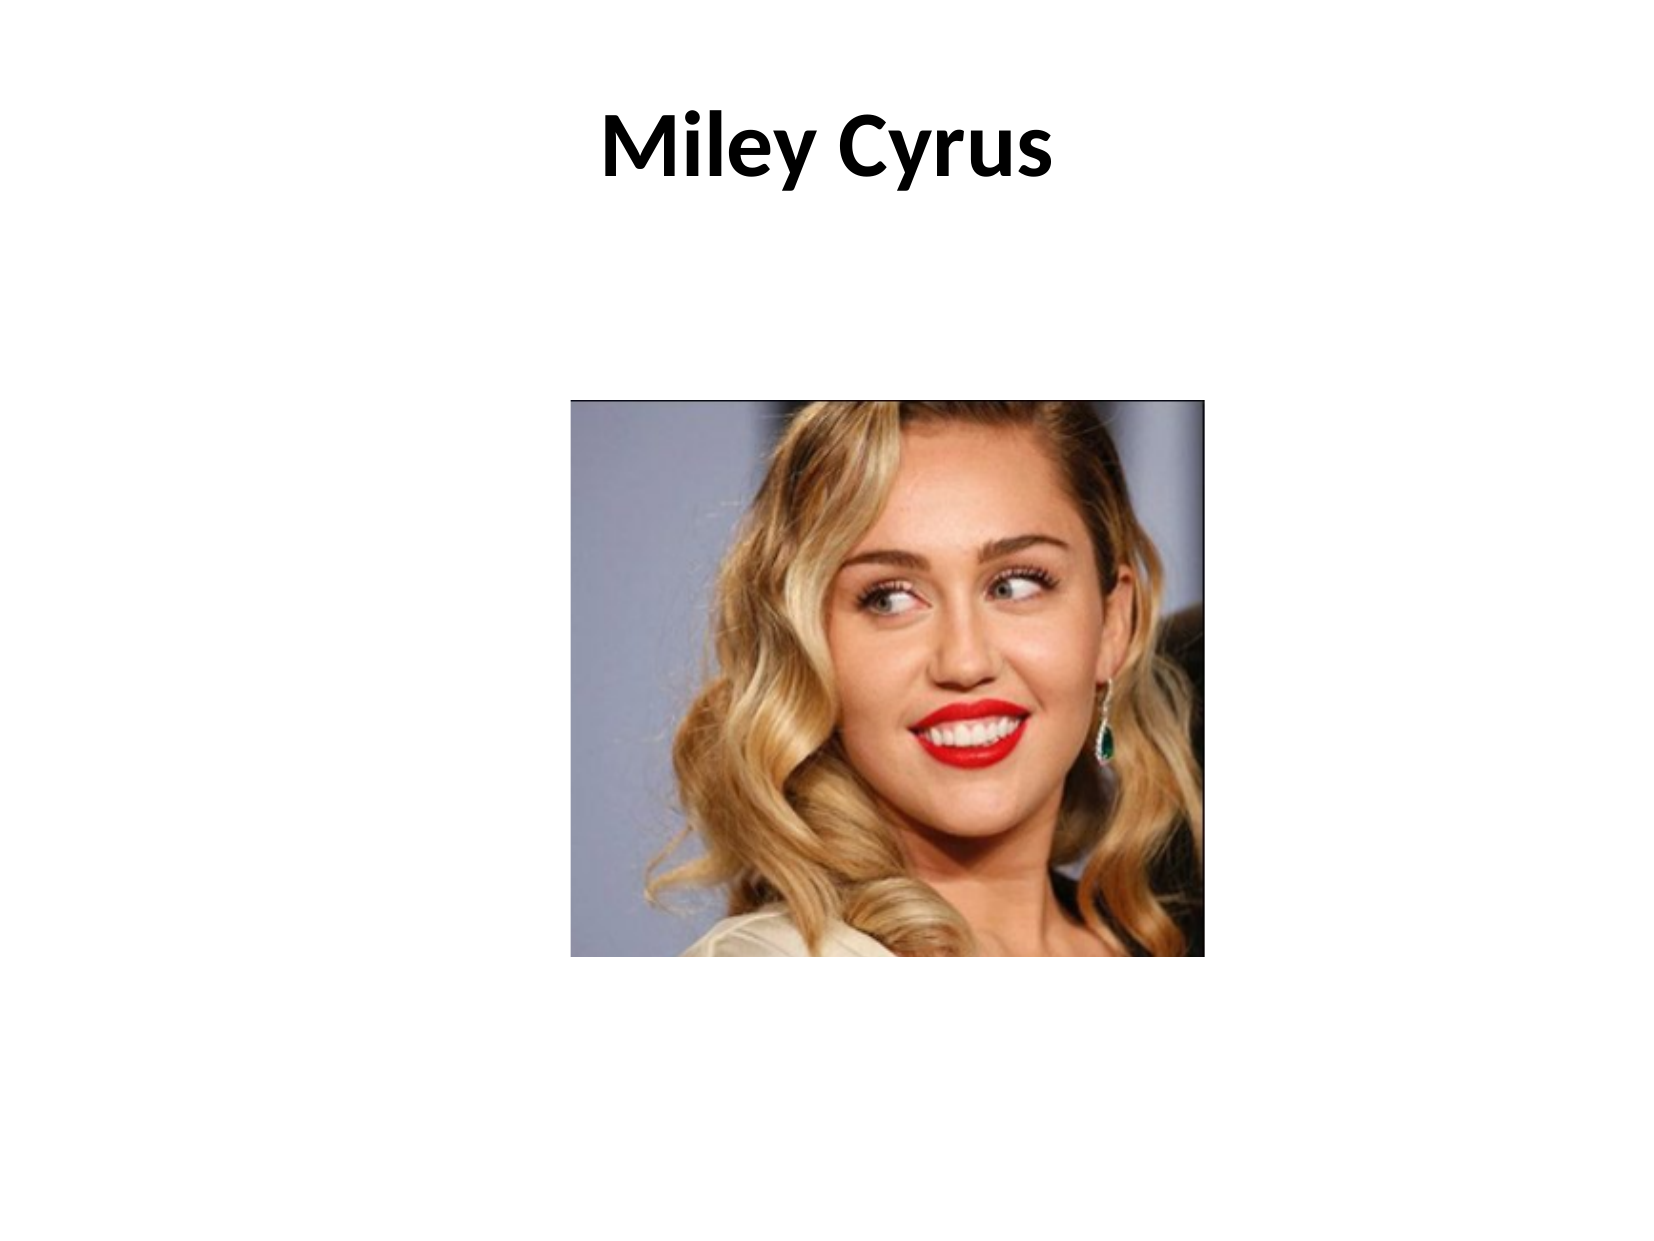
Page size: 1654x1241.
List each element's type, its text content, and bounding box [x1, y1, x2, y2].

picture [570, 400, 1205, 957]
title Miley Cyrus [82, 49, 1571, 257]
